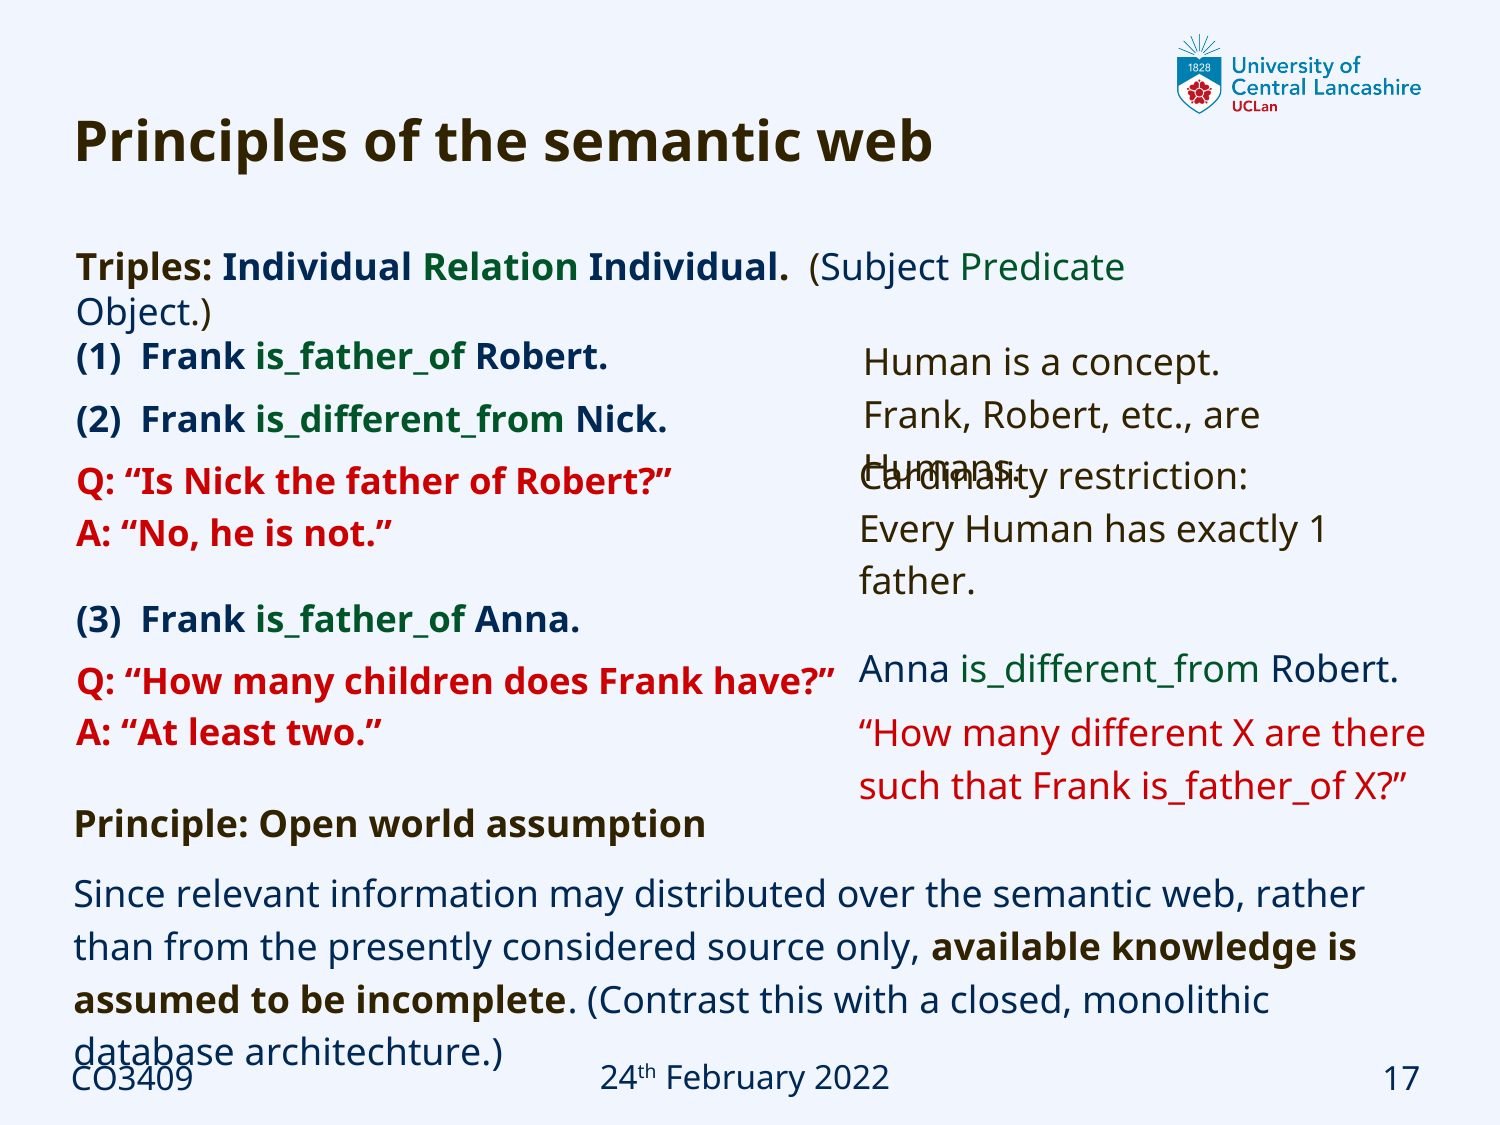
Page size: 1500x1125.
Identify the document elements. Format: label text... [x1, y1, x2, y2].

text_box Triples: Individual Relation Individual. (Subject Predicate Object.) [60, 235, 1266, 325]
text_box Principle: Open world assumption Since relevant information may distributed over the semantic web, rather than from the presently considered source only, available knowledge is assumed to be incomplete. (Contrast this with a closed, monolithic database architechture.) [58, 785, 1449, 1029]
text_box Human is a concept. Frank, Robert, etc., are Humans. [848, 323, 1435, 444]
picture [1177, 34, 1421, 93]
title Principles of the semantic web [58, 93, 1475, 186]
text_box Cardinality restriction: Every Human has exactly 1 father. Anna is_different_from Robert. “How many different X are there such that Frank is_father_of X?” [843, 437, 1461, 762]
text_box (1) Frank is_father_of Robert. (2) Frank is_different_from Nick. Q: “Is Nick the father of Robert?” A: “No, he is not.” (3) Frank is_father_of Anna. Q: “How many children does Frank have?” A: “At least two.” [61, 318, 921, 761]
